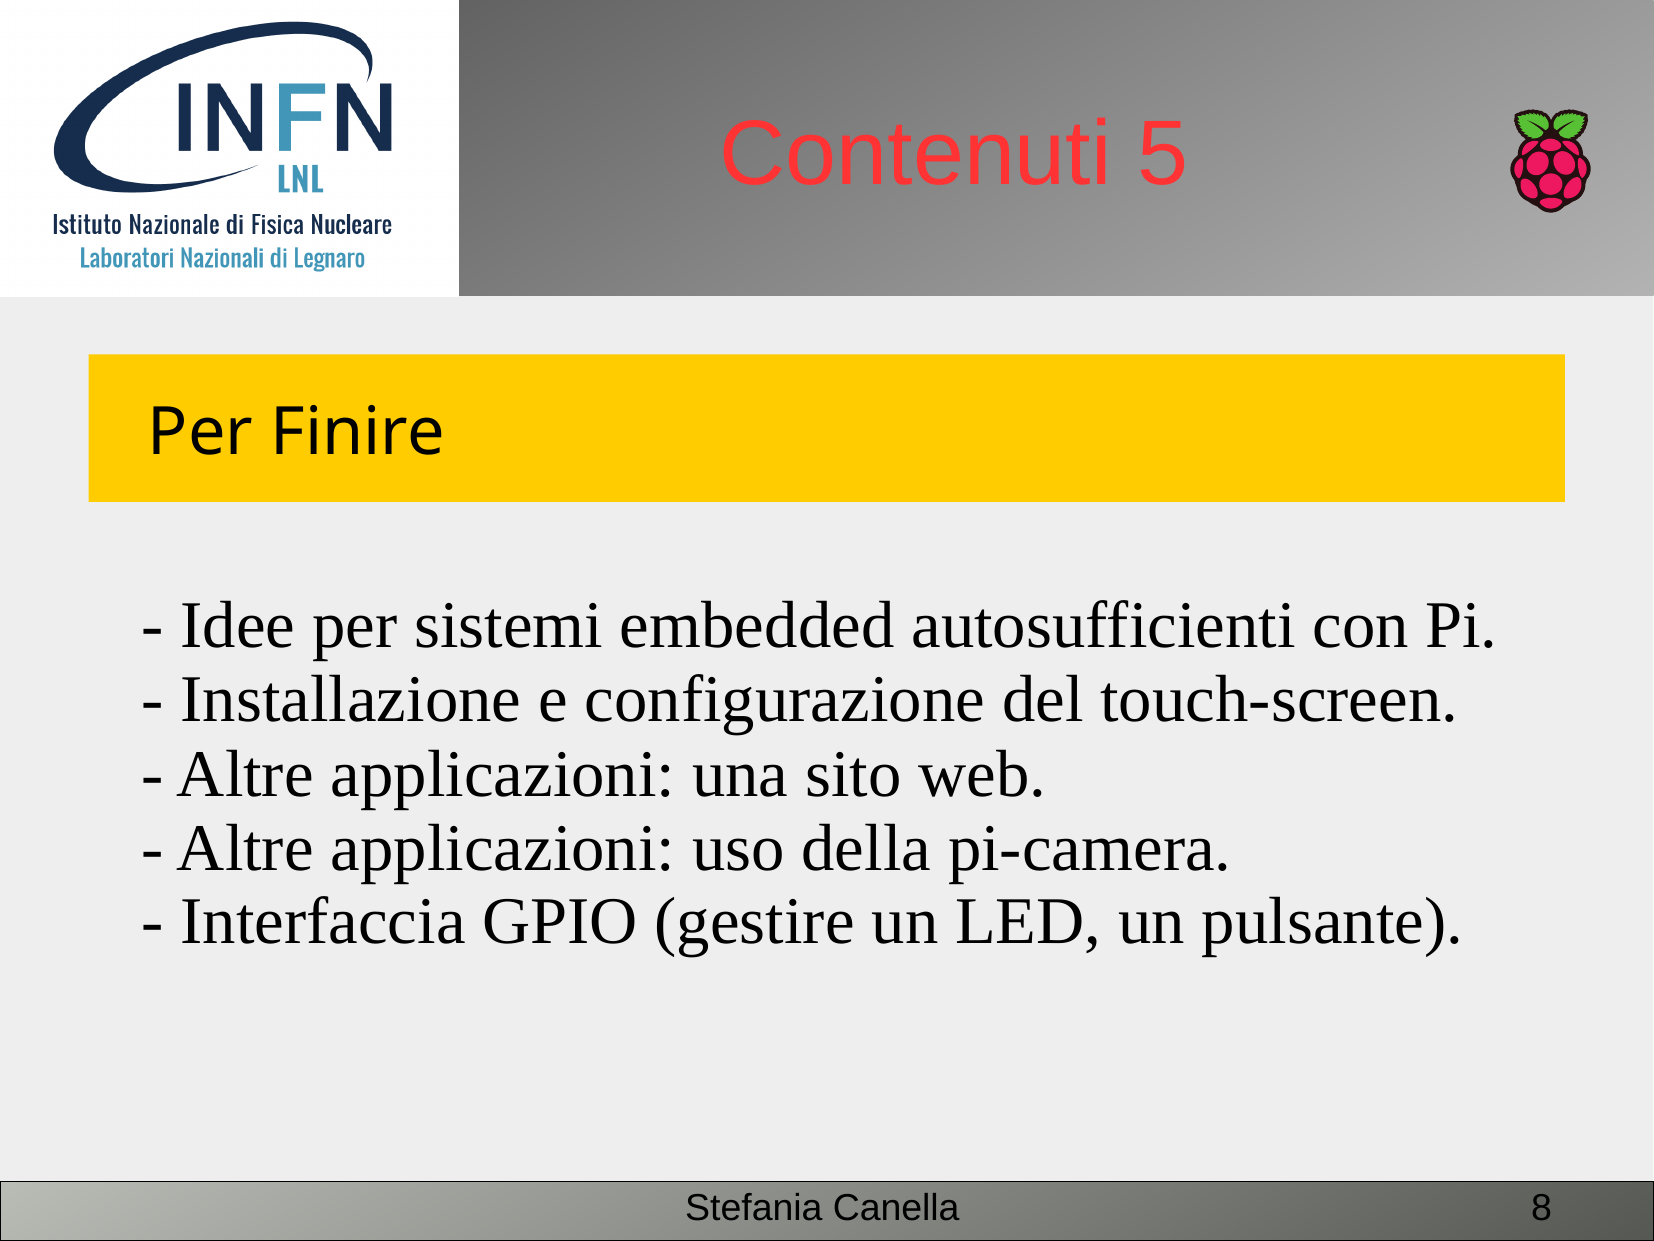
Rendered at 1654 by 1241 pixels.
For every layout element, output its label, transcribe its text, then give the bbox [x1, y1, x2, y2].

text_box 34 [1516, 1178, 1654, 1241]
picture [0, 0, 459, 297]
text_box [459, 0, 1654, 296]
text_box [984, 1181, 1516, 1241]
title Contenuti 5 [459, 49, 1571, 257]
subtitle - Idee per sistemi embedded autosufficienti con Pi. - Installazione e configurazione del touch-screen. - Altre applicazioni: una sito web. - Altre applicazioni: uso della pi-camera. - Interfaccia GPIO (gestire un LED, un pulsante). [82, 290, 1571, 1109]
text_box [0, 1181, 670, 1241]
text_box Stefania Canella [670, 1178, 984, 1241]
text_box Per Finire [88, 354, 1565, 502]
